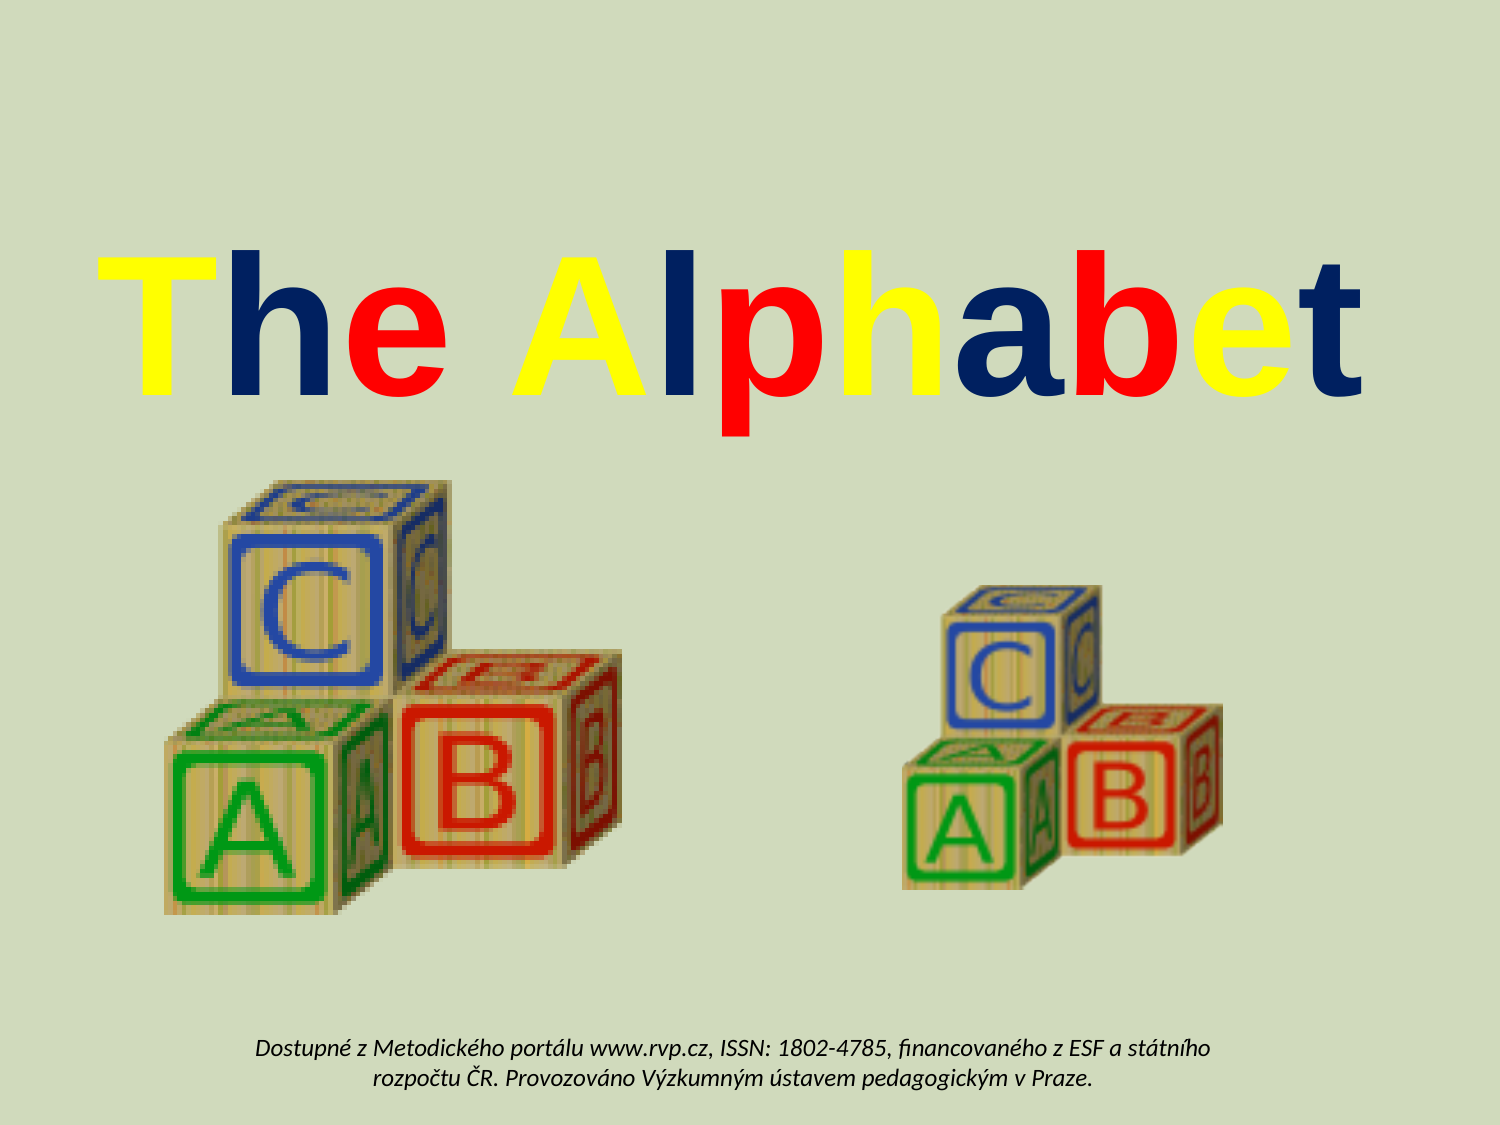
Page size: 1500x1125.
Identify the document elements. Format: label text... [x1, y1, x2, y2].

picture [164, 480, 622, 915]
text_box The Alphabet [82, 187, 1430, 443]
picture [902, 585, 1223, 890]
text_box Dostupné z Metodického portálu www.rvp.cz, ISSN: 1802-4785, financovaného z ESF a státního rozpočtu ČR. Provozováno Výzkumným ústavem pedagogickým v Praze. [222, 1031, 1246, 1092]
